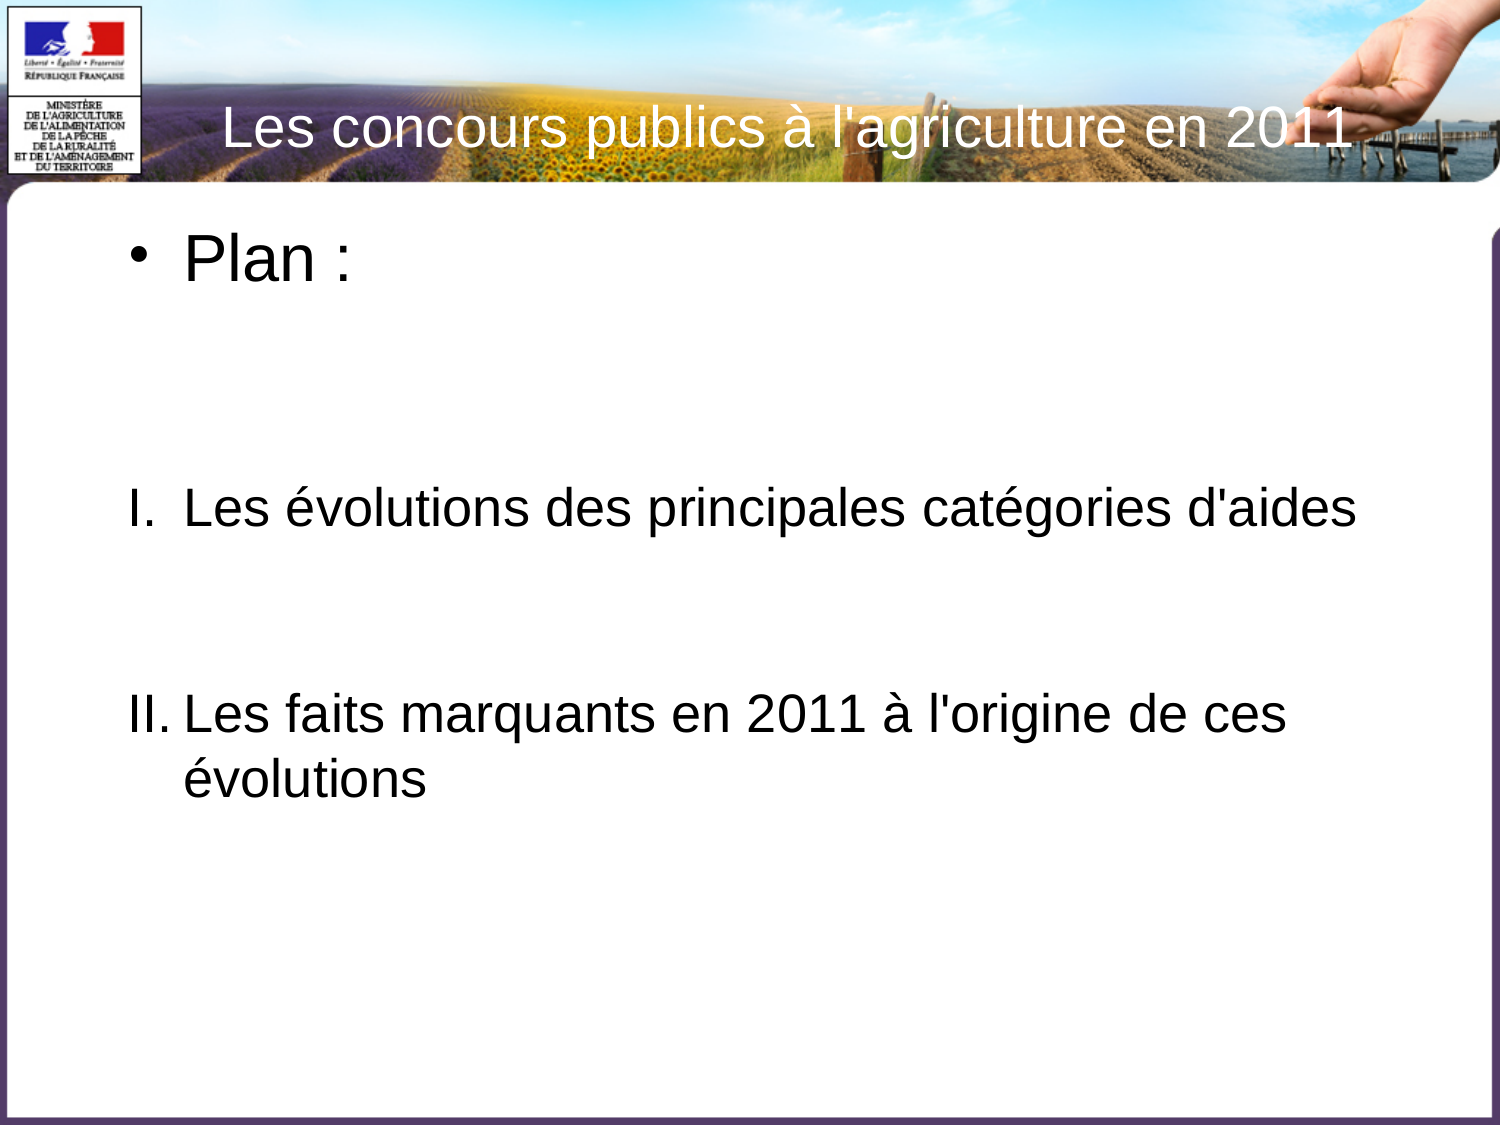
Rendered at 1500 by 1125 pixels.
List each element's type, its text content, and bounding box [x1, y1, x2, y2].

list Plan : Les évolutions des principales catégories d'aides Les faits marquants en 2011 à l'origine de ces évolutions [112, 206, 1387, 1021]
text_box Les concours publics à l'agriculture en 2011 [206, 88, 1372, 159]
picture [0, 0, 1500, 1125]
